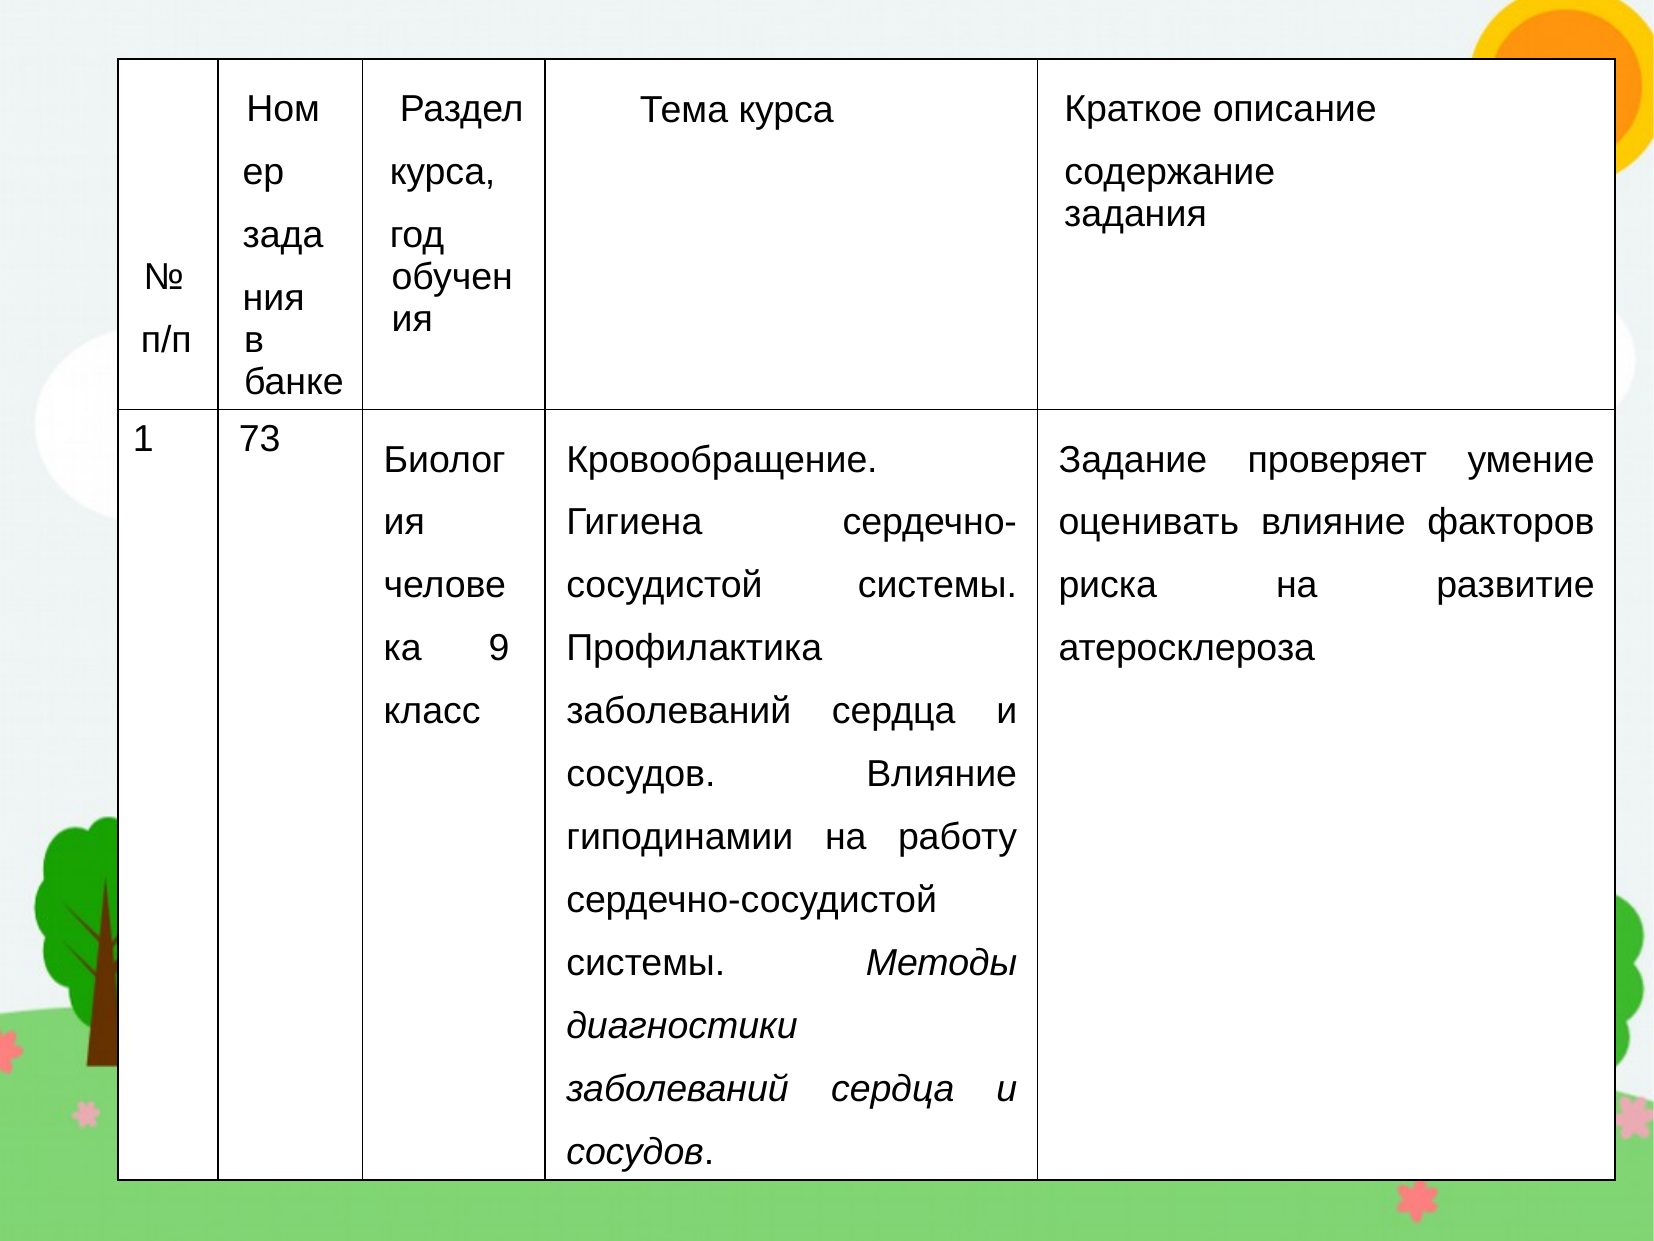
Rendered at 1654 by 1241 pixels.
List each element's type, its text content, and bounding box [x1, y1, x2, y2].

table_header № п/п [119, 60, 217, 409]
table_cell Биология человека 9 класс [363, 410, 544, 1179]
table_cell 1 [119, 410, 217, 1179]
table_cell 73 [219, 410, 362, 1179]
picture [0, 0, 1654, 1241]
table_header Тема курса [546, 60, 1037, 409]
table_cell Кровообращение. Гигиена сердечно-сосудистой системы. Профилактика заболеваний сердца и сосудов. Влияние гиподинамии на работу сердечно-сосудистой системы. Методы диагностики заболеваний сердца и сосудов. [546, 410, 1037, 1179]
table_cell Задание проверяет умение оценивать влияние факторов риска на развитие атеросклероза [1038, 410, 1614, 1179]
table_header Раздел курса, год обучения [363, 60, 544, 409]
table_header Краткое описание содержание задания [1038, 60, 1614, 409]
table_header Номер задания в банке [219, 60, 362, 409]
